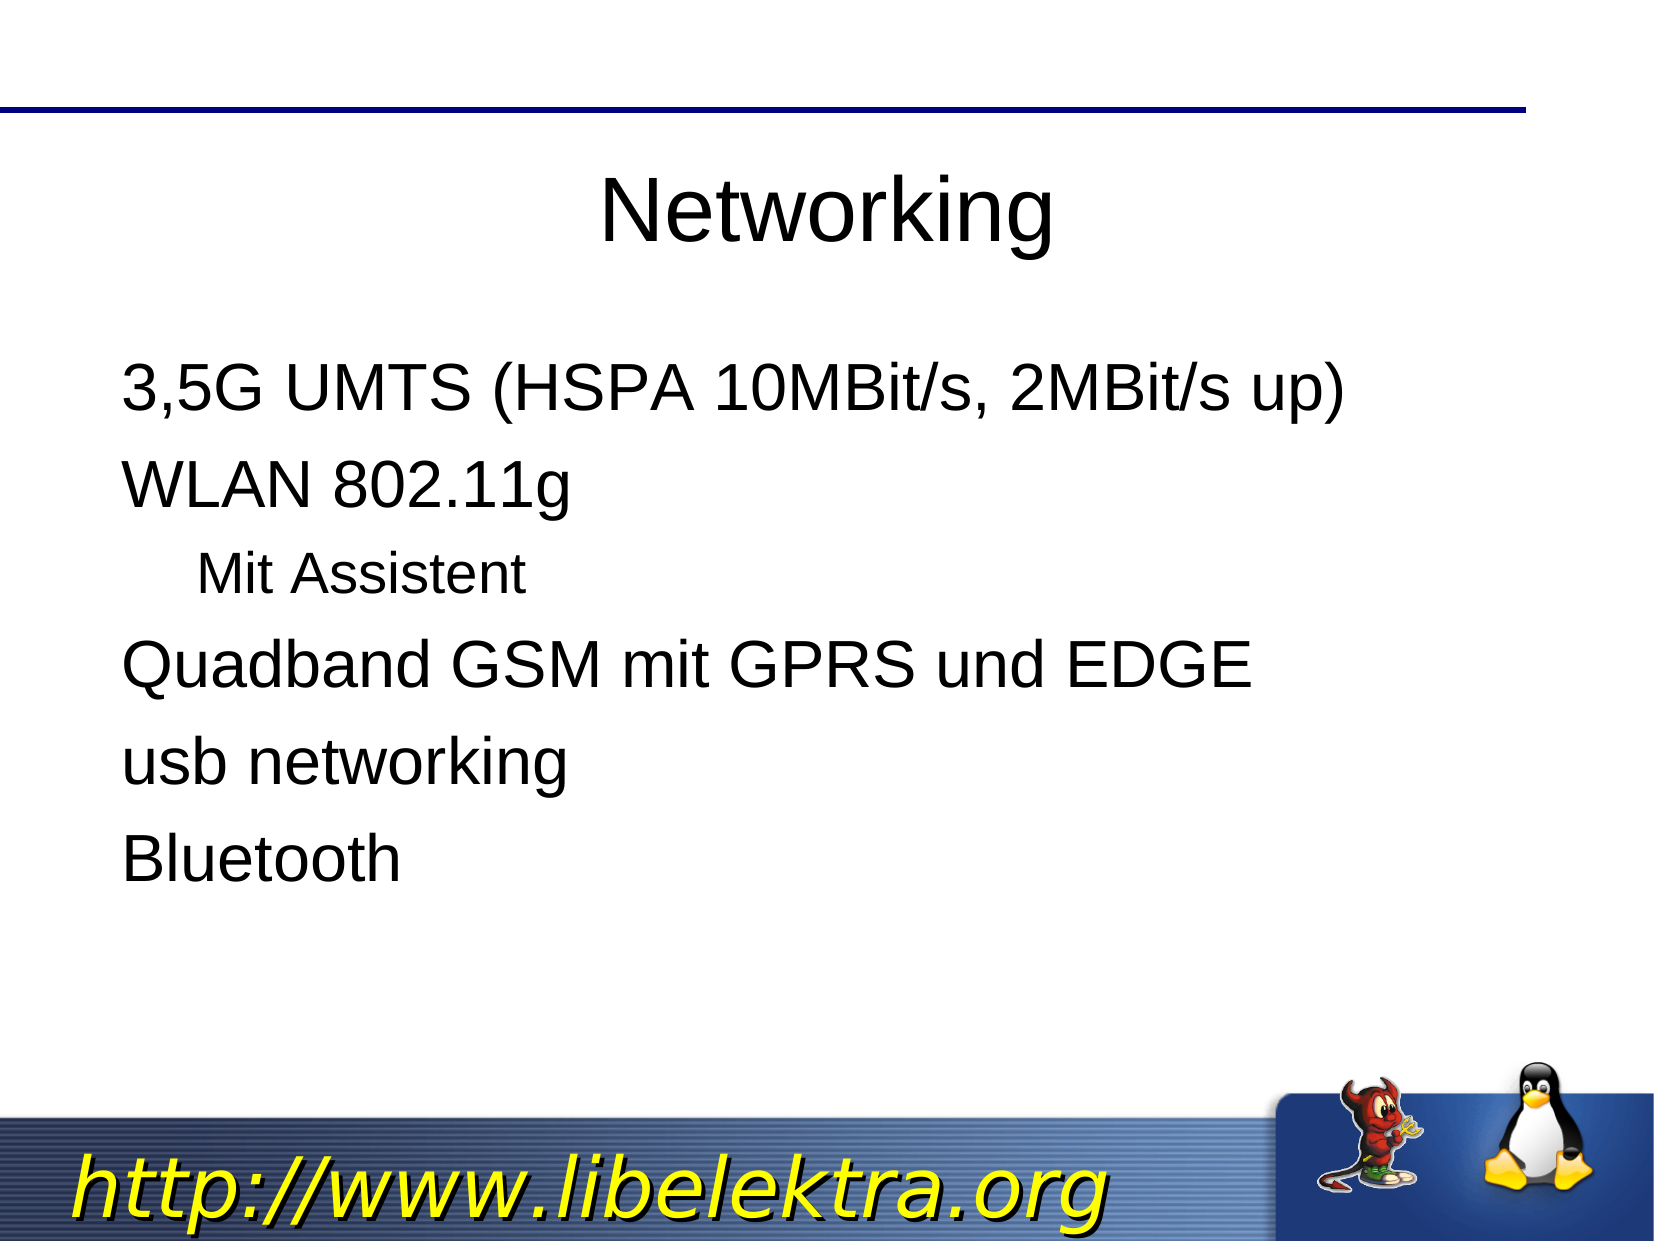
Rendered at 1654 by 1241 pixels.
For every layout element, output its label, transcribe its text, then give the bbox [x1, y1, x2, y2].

picture [0, 1061, 1654, 1241]
title Networking [121, 102, 1534, 311]
list 3,5G UMTS (HSPA 10MBit/s, 2MBit/s up) WLAN 802.11g Mit Assistent Quadband GSM mit GPRS und EDGE usb networking Bluetooth [121, 344, 1534, 1127]
